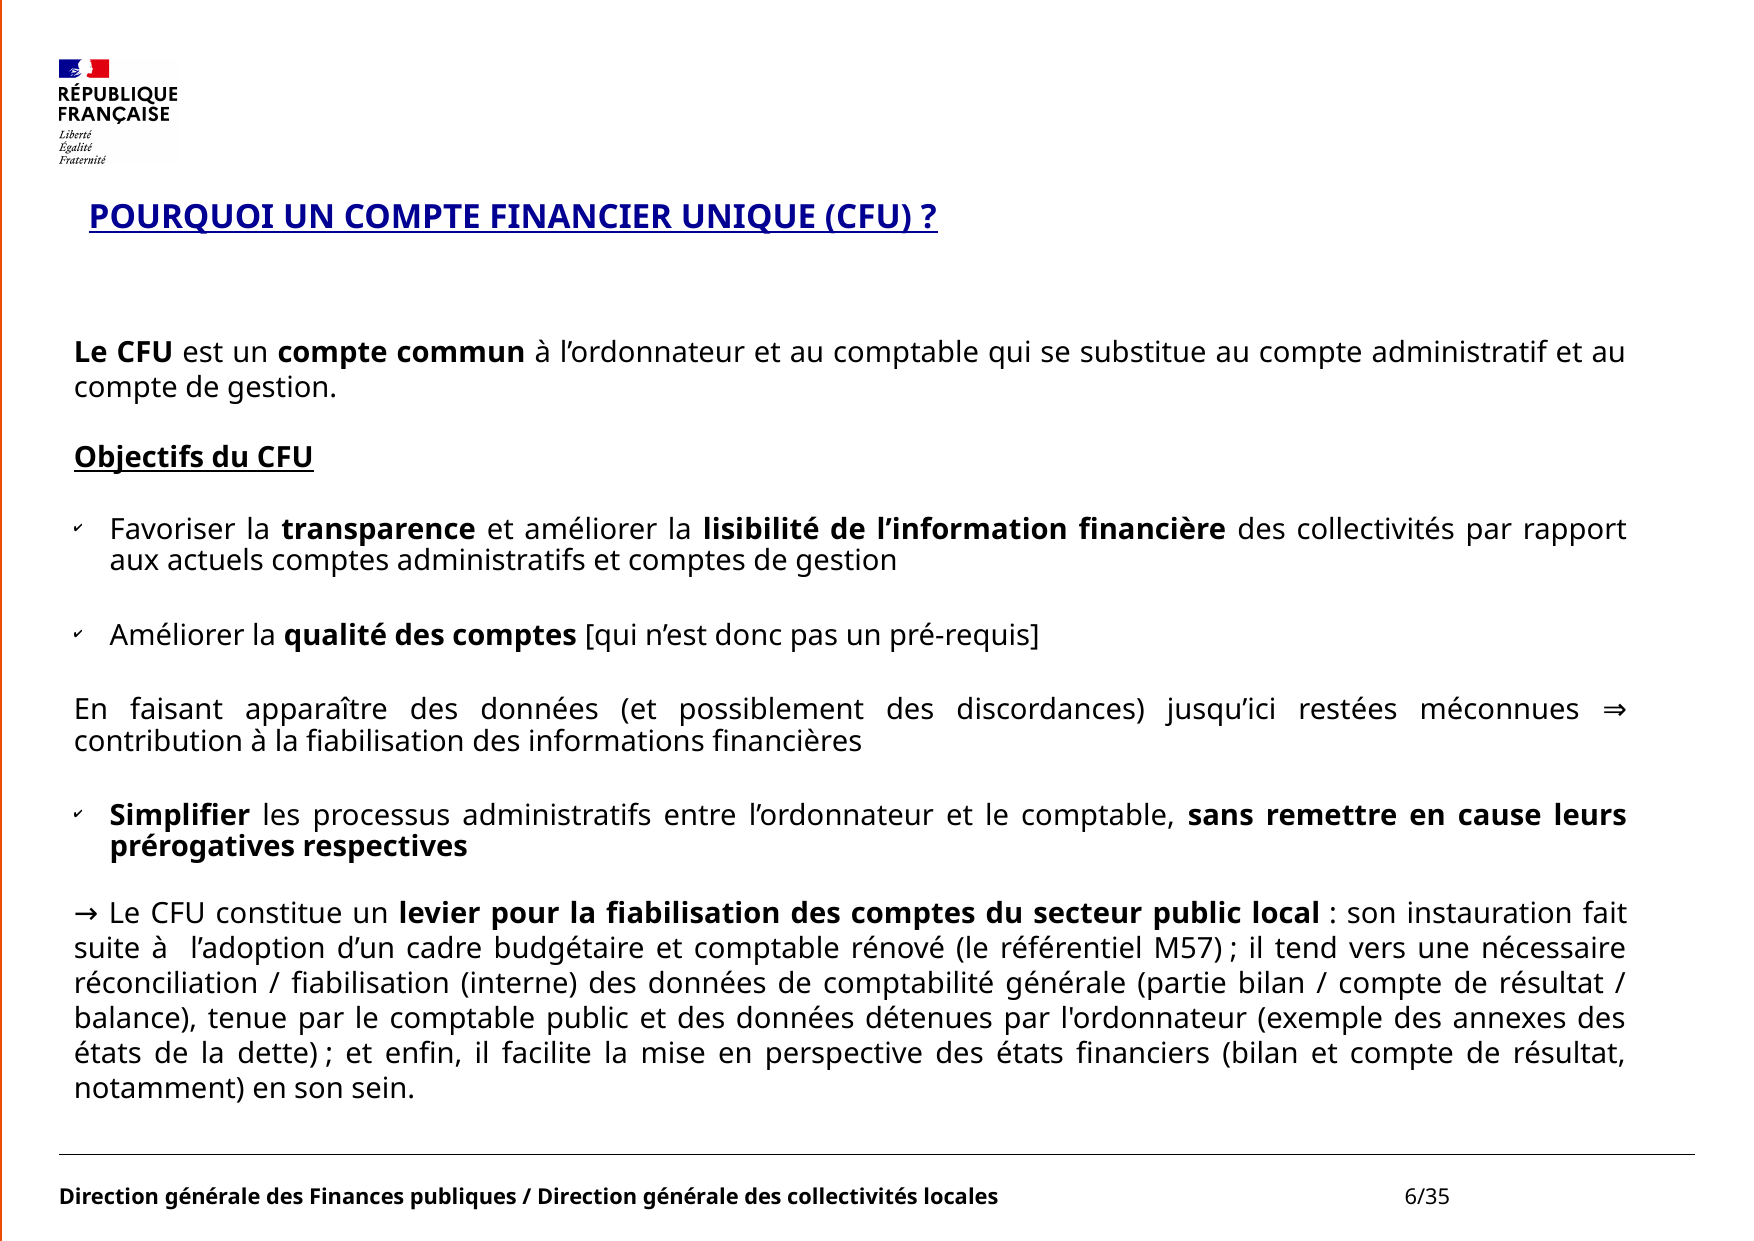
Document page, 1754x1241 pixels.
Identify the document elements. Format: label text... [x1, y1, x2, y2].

picture [59, 59, 178, 164]
text_box POURQUOI UN COMPTE FINANCIER UNIQUE (CFU) ? [73, 171, 1686, 292]
text_box Le CFU est un compte commun à l’ordonnateur et au comptable qui se substitue au compte administratif et au compte de gestion. Objectifs du CFU Favoriser la transparence et améliorer la lisibilité de l’information financière des collectivités par rapport aux actuels comptes administratifs et comptes de gestion Améliorer la qualité des comptes [qui n’est donc pas un pré-requis] En faisant apparaître des données (et possiblement des discordances) jusqu’ici restées méconnues ⇒ contribution à la fiabilisation des informations financières Simplifier les processus administratifs entre l’ordonnateur et le comptable, sans remettre en cause leurs prérogatives respectives → Le CFU constitue un levier pour la fiabilisation des comptes du secteur public local : son instauration fait suite à l’adoption d’un cadre budgétaire et comptable rénové (le référentiel M57) ; il tend vers une nécessaire réconciliation / fiabilisation (interne) des données de comptabilité générale (partie bilan / compte de résultat / balance), tenue par le comptable public et des données détenues par l'ordonnateur (exemple des annexes des états de la dette) ; et enfin, il facilite la mise en perspective des états financiers (bilan et compte de résultat, notamment) en son sein. [59, 283, 1643, 1120]
